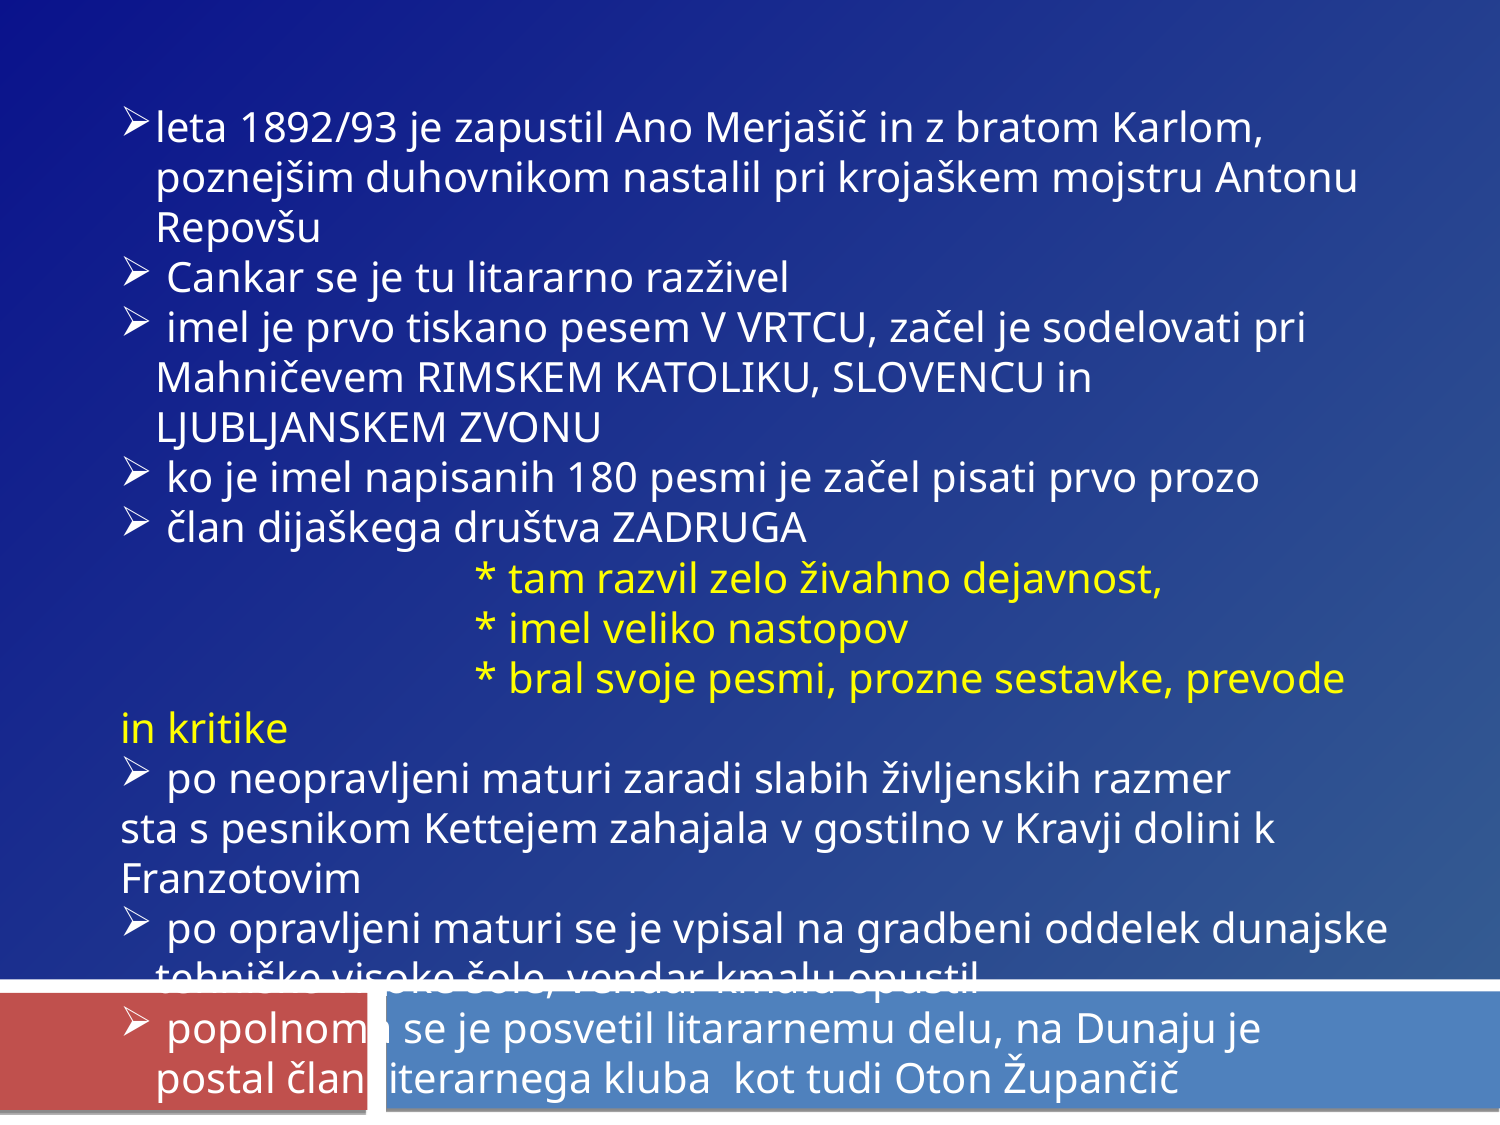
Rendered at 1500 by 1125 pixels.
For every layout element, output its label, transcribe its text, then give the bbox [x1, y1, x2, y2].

text_box leta 1892/93 je zapustil Ano Merjašič in z bratom Karlom, poznejšim duhovnikom nastalil pri krojaškem mojstru Antonu Repovšu Cankar se je tu litararno razživel imel je prvo tiskano pesem V VRTCU, začel je sodelovati pri Mahničevem RIMSKEM KATOLIKU, SLOVENCU in LJUBLJANSKEM ZVONU ko je imel napisanih 180 pesmi je začel pisati prvo prozo član dijaškega društva ZADRUGA * tam razvil zelo živahno dejavnost, * imel veliko nastopov * bral svoje pesmi, prozne sestavke, prevode in kritike po neopravljeni maturi zaradi slabih življenskih razmer sta s pesnikom Kettejem zahajala v gostilno v Kravji dolini k Franzotovim po opravljeni maturi se je vpisal na gradbeni oddelek dunajske tehniške visoke šole, vendar kmalu opustil popolnoma se je posvetil litararnemu delu, na Dunaju je postal član literarnega kluba kot tudi Oton Župančič [105, 93, 1407, 1125]
